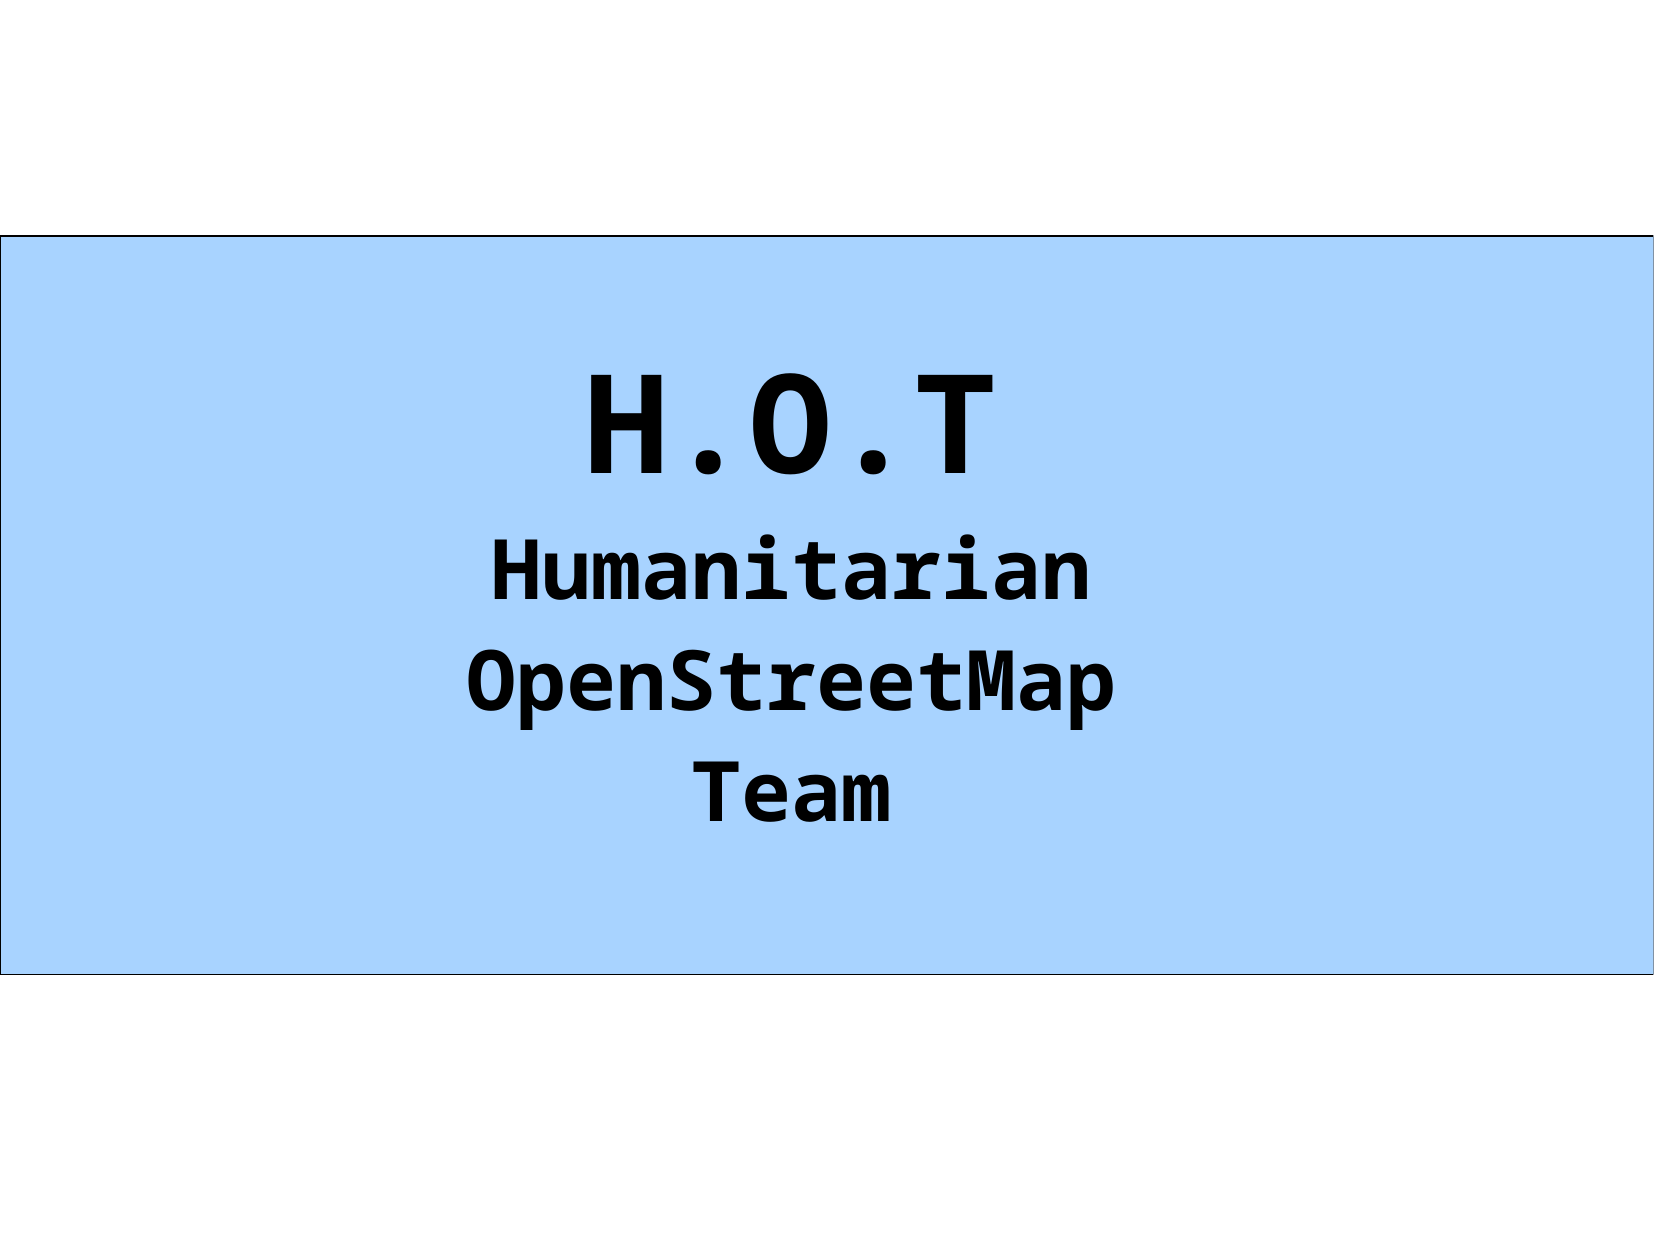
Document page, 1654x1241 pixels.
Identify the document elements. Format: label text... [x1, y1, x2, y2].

text_box H.O.T Humanitarian OpenStreetMap Team [47, 296, 1536, 875]
text_box [0, 236, 1654, 975]
